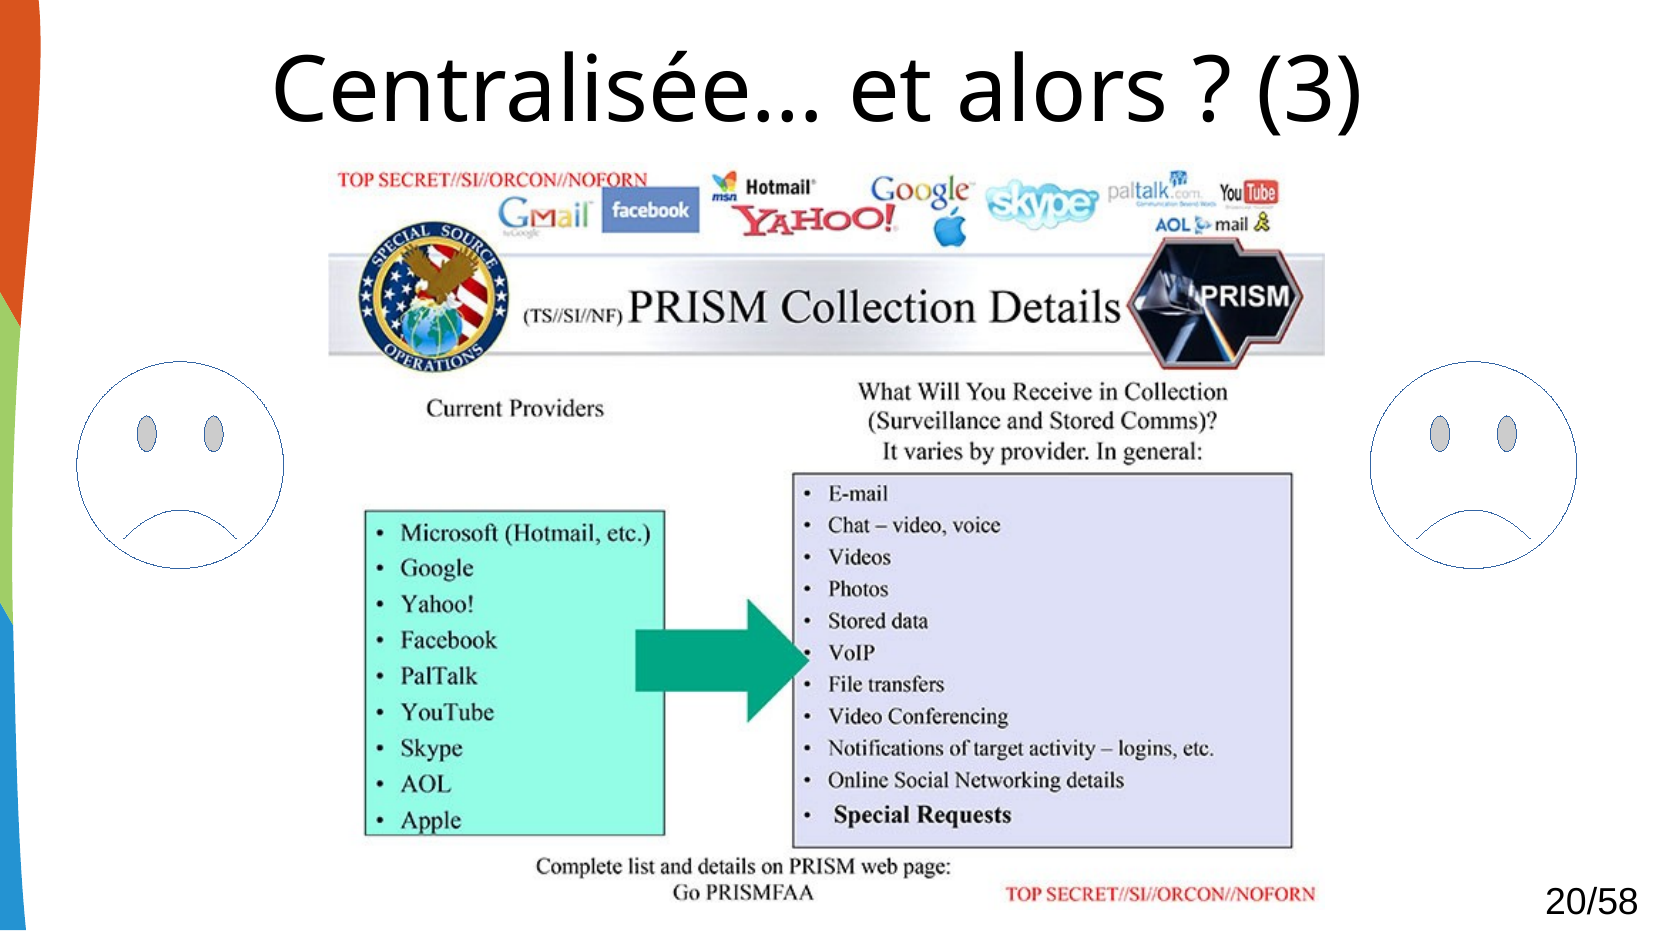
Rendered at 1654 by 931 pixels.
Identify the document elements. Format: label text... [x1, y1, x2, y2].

text_box [1370, 361, 1577, 569]
title Centralisée… et alors ? (3) [104, 7, 1530, 164]
picture [328, 162, 1325, 910]
text_box [76, 361, 284, 569]
